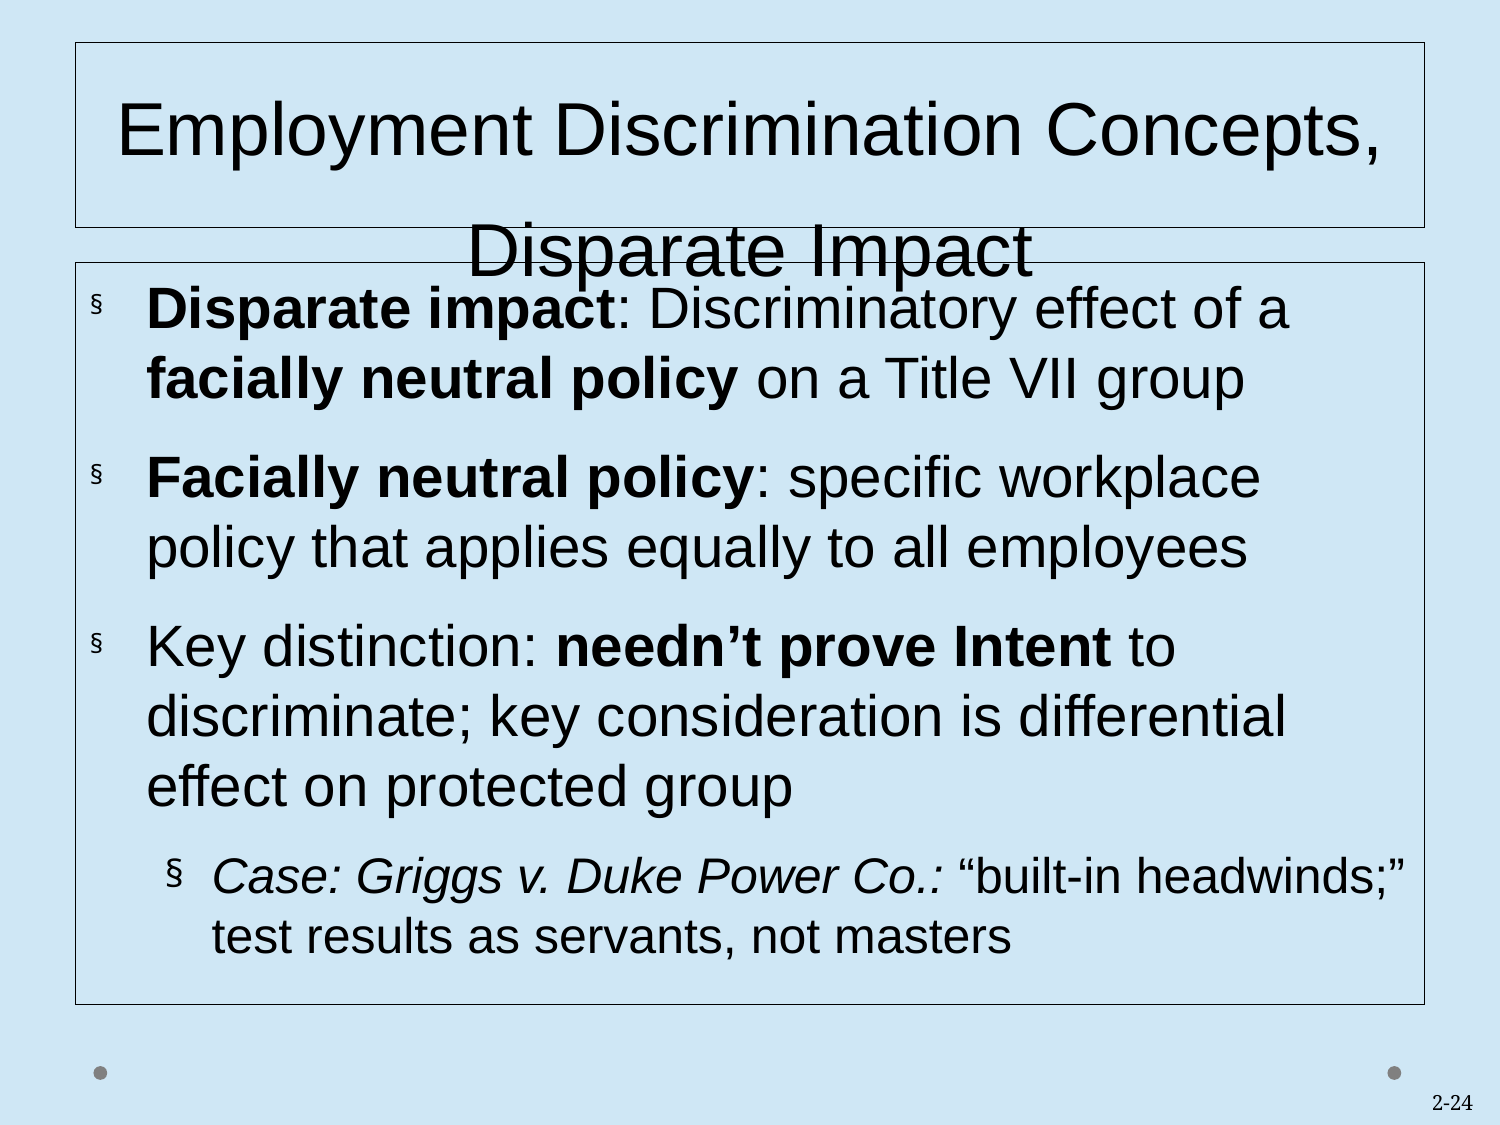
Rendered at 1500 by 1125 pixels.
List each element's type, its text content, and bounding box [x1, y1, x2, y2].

list Disparate impact: Discriminatory effect of a facially neutral policy on a Title VII group Facially neutral policy: specific workplace policy that applies equally to all employees Key distinction: needn’t prove Intent to discriminate; key consideration is differential effect on protected group Case: Griggs v. Duke Power Co.: “built-in headwinds;” test results as servants, not masters [75, 262, 1425, 1005]
title Employment Discrimination Concepts, Disparate Impact [75, 42, 1425, 228]
